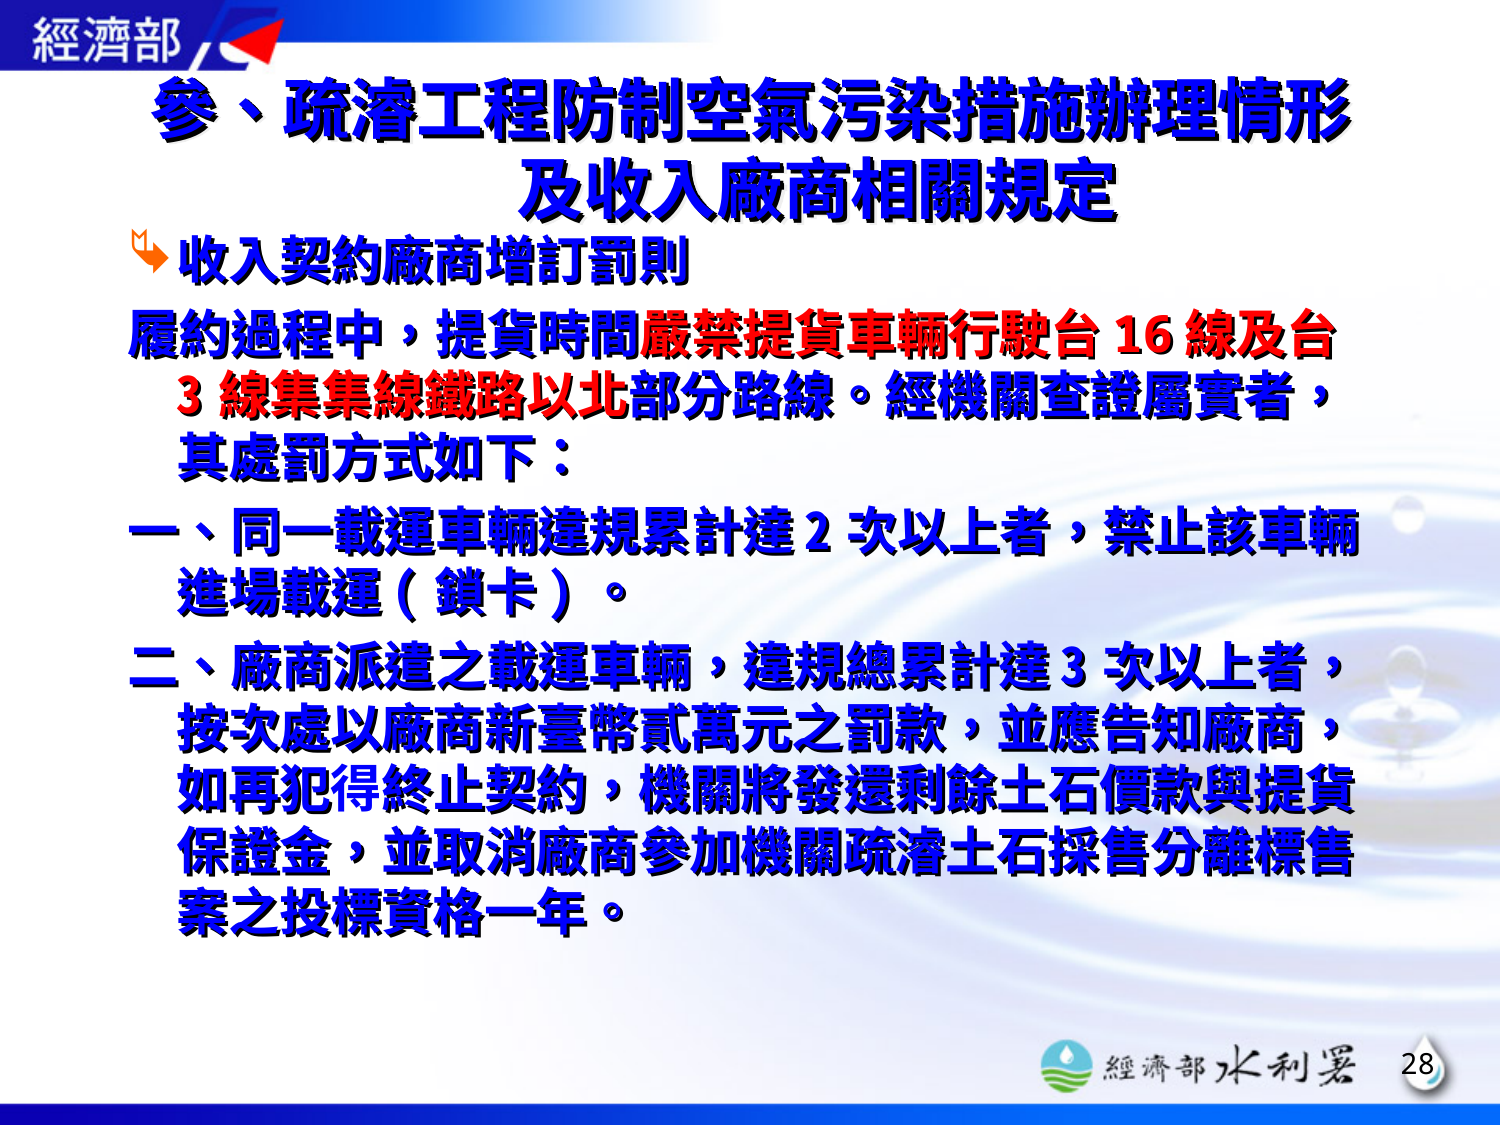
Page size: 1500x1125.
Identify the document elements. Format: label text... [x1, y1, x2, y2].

title 參、疏濬工程防制空氣污染措施辦理情形 及收入廠商相關規定 [41, 137, 1459, 238]
picture [0, 0, 1500, 1125]
text_box <編號> [1362, 1037, 1450, 1113]
list 收入契約廠商增訂罰則 履約過程中，提貨時間嚴禁提貨車輛行駛台16線及台3線集集線鐵路以北部分路線。經機關查證屬實者，其處罰方式如下： 一、同一載運車輛違規累計達2次以上者，禁止該車輛進場載運(鎖卡)。 二、廠商派遣之載運車輛，違規總累計達3次以上者，按次處以廠商新臺幣貳萬元之罰款，並應告知廠商，如再犯得終止契約，機關將發還剩餘土石價款與提貨保證金，並取消廠商參加機關疏濬土石採售分離標售案之投標資格一年。 [112, 219, 1388, 953]
